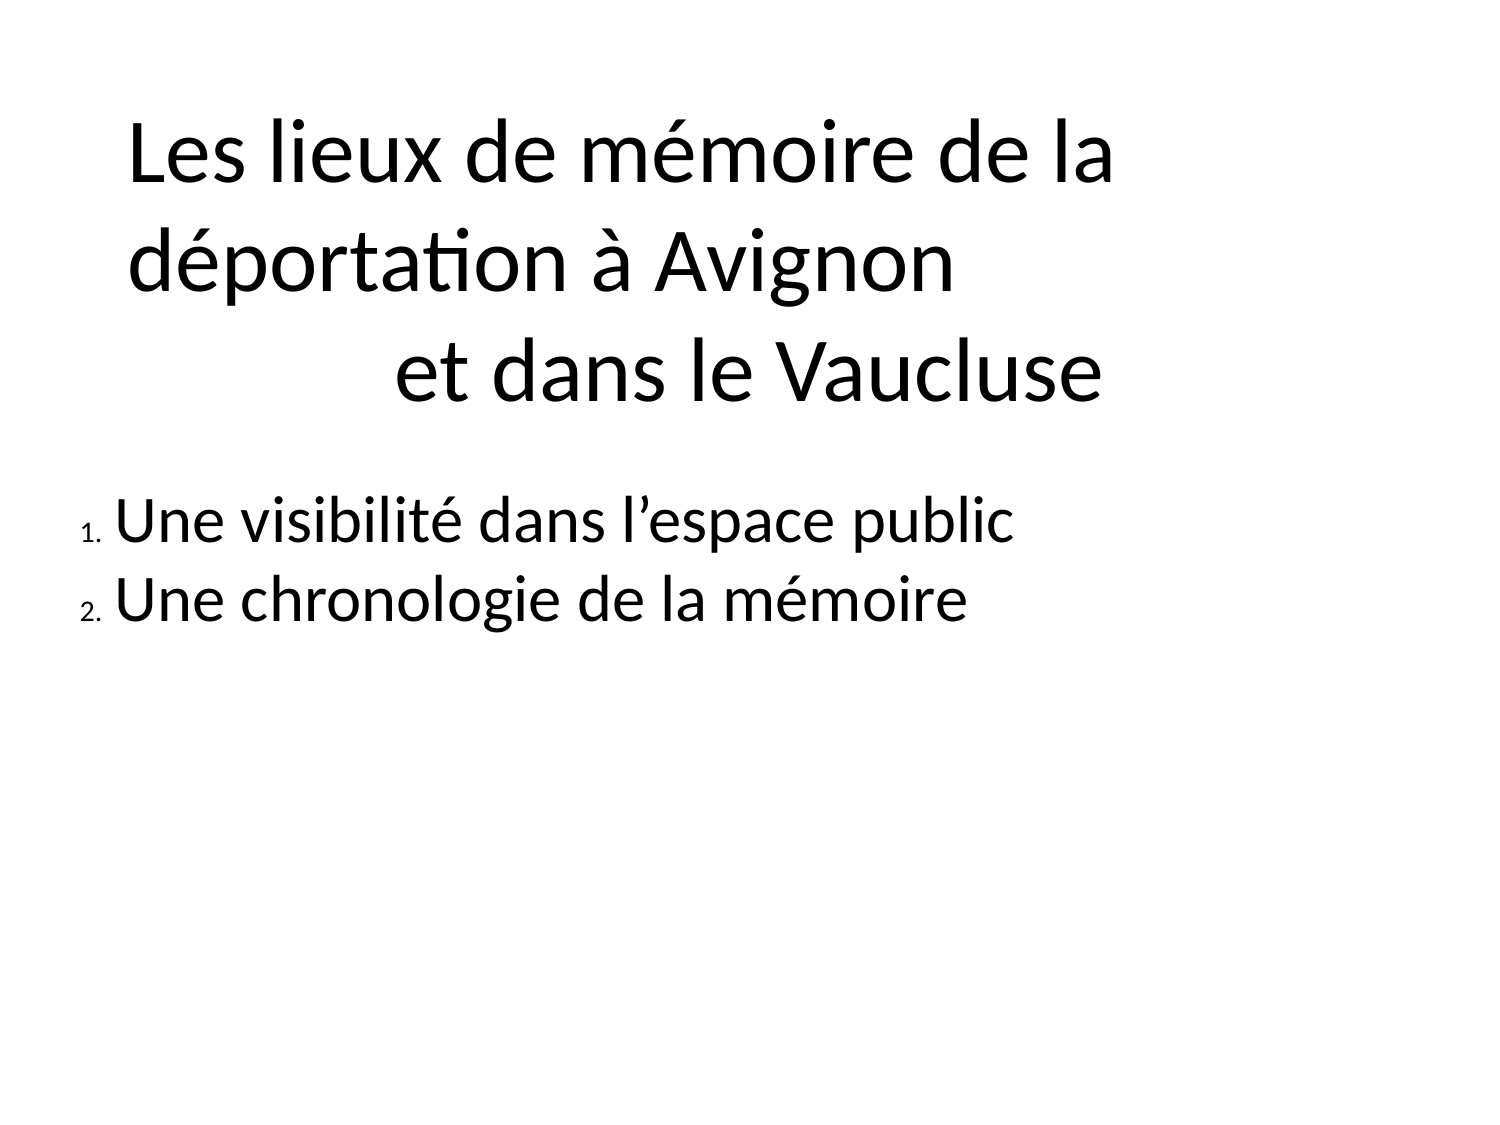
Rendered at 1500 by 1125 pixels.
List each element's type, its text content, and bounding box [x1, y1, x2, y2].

text_box Les lieux de mémoire de la déportation à Avignon et dans le Vaucluse [112, 78, 1388, 433]
text_box Une visibilité dans l’espace public Une chronologie de la mémoire [64, 467, 1447, 1012]
